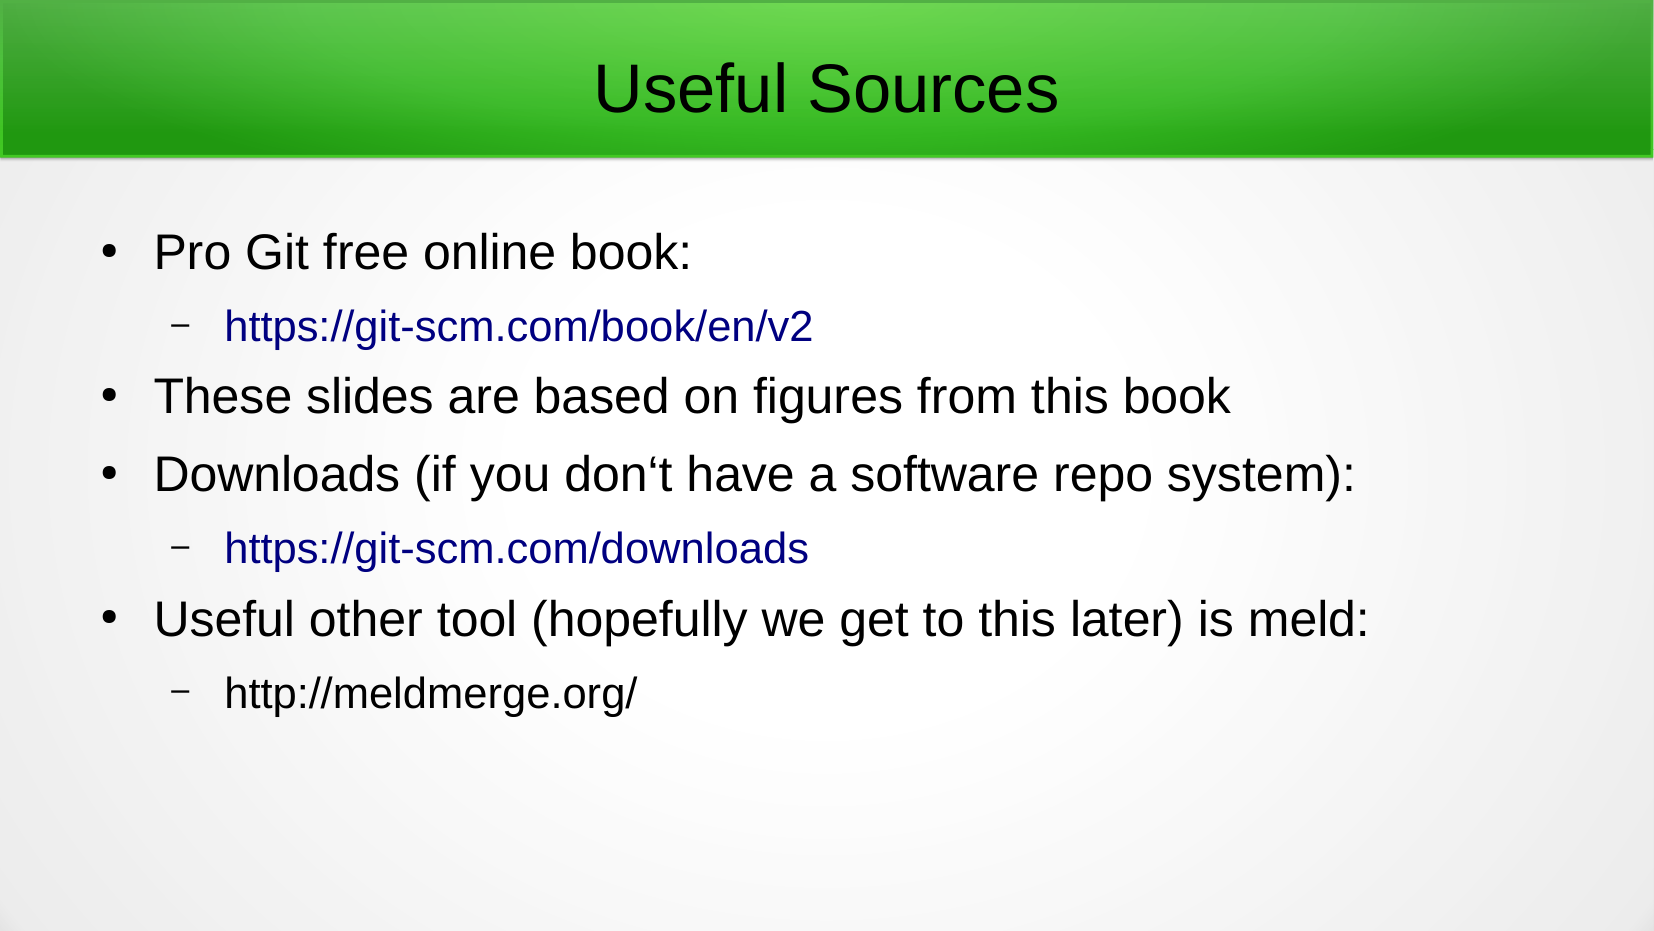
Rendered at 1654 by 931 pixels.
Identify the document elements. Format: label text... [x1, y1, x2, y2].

title Useful Sources [82, 35, 1571, 142]
list Pro Git free online book: https://git-scm.com/book/en/v2 These slides are based on figures from this book Downloads (if you don‘t have a software repo system): https://git-scm.com/downloads Useful other tool (hopefully we get to this later) is meld: http://meldmerge.org/ [82, 224, 1571, 764]
